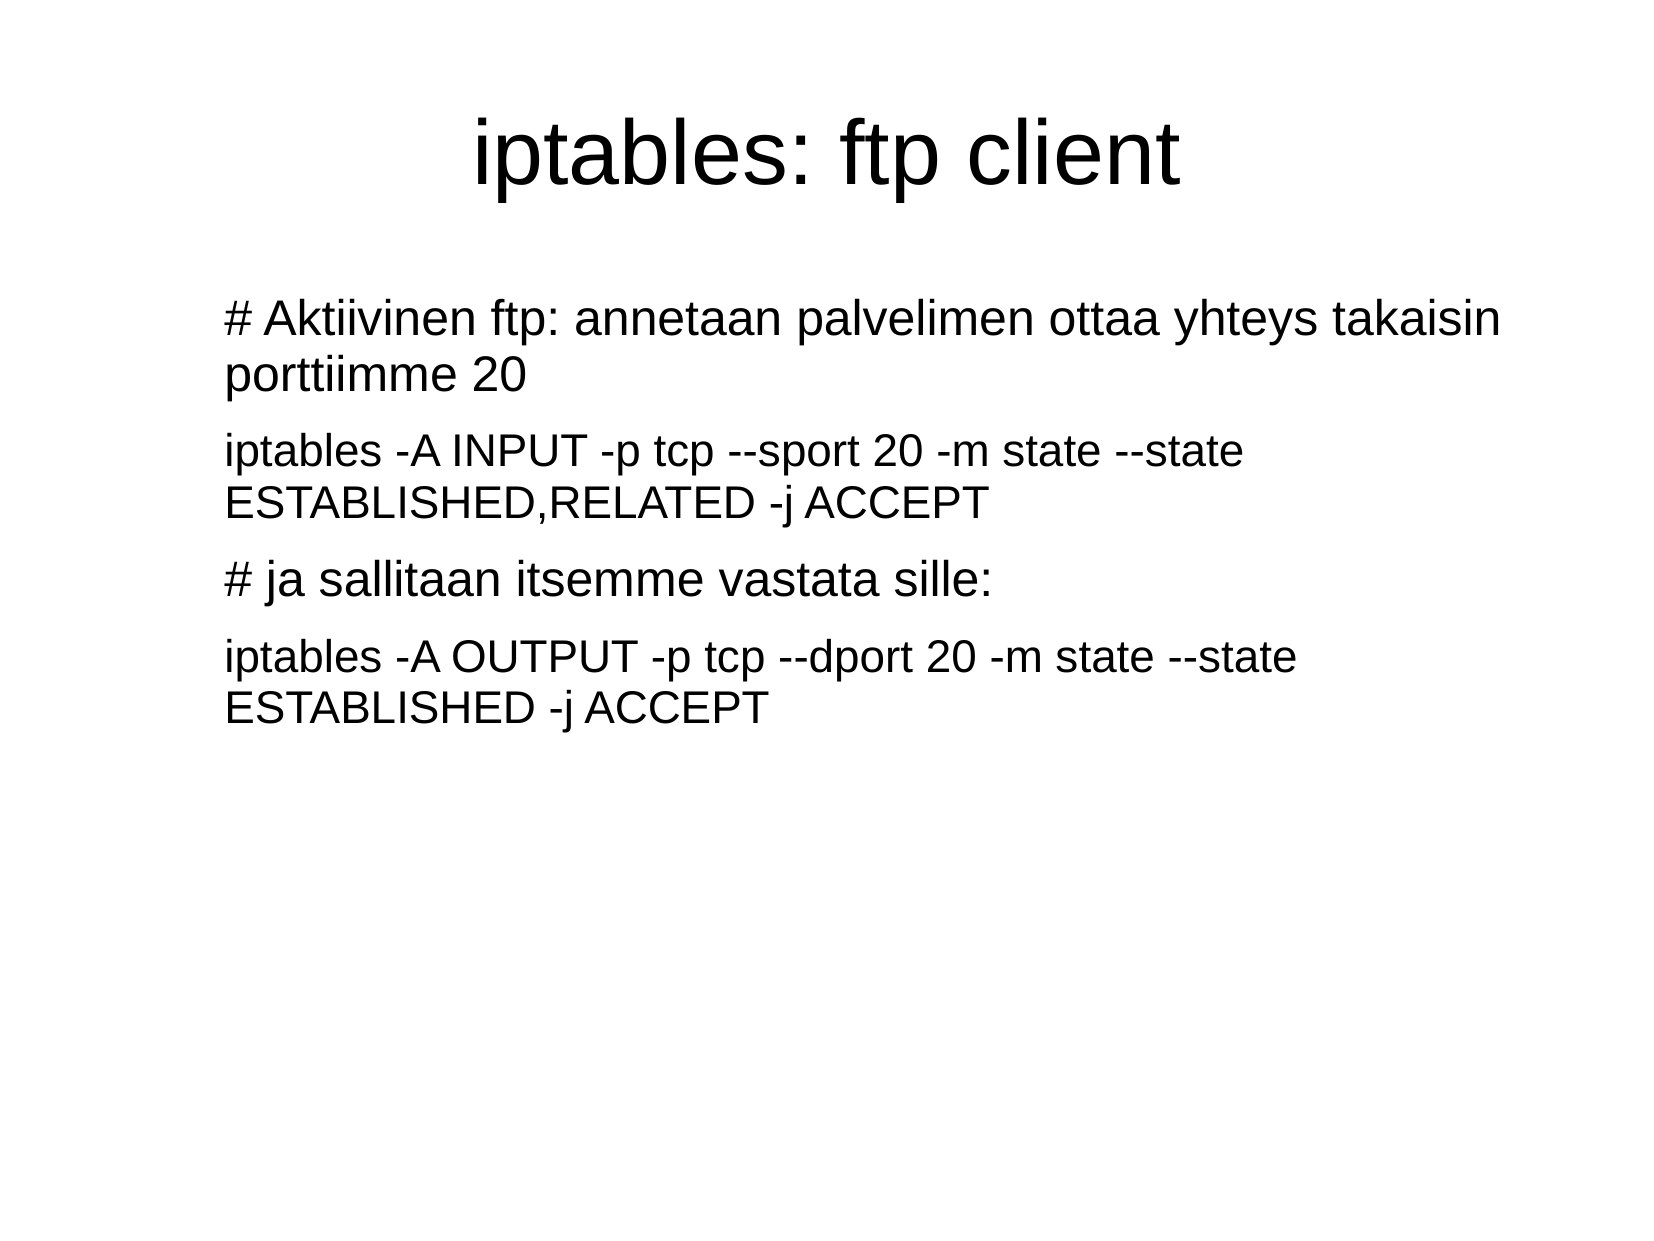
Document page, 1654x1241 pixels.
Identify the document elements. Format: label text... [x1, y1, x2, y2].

title iptables: ftp client [82, 49, 1571, 257]
list # Aktiivinen ftp: annetaan palvelimen ottaa yhteys takaisin porttiimme 20 iptables -A INPUT -p tcp --sport 20 -m state --state ESTABLISHED,RELATED -j ACCEPT # ja sallitaan itsemme vastata sille: iptables -A OUTPUT -p tcp --dport 20 -m state --state ESTABLISHED -j ACCEPT [82, 290, 1571, 1010]
